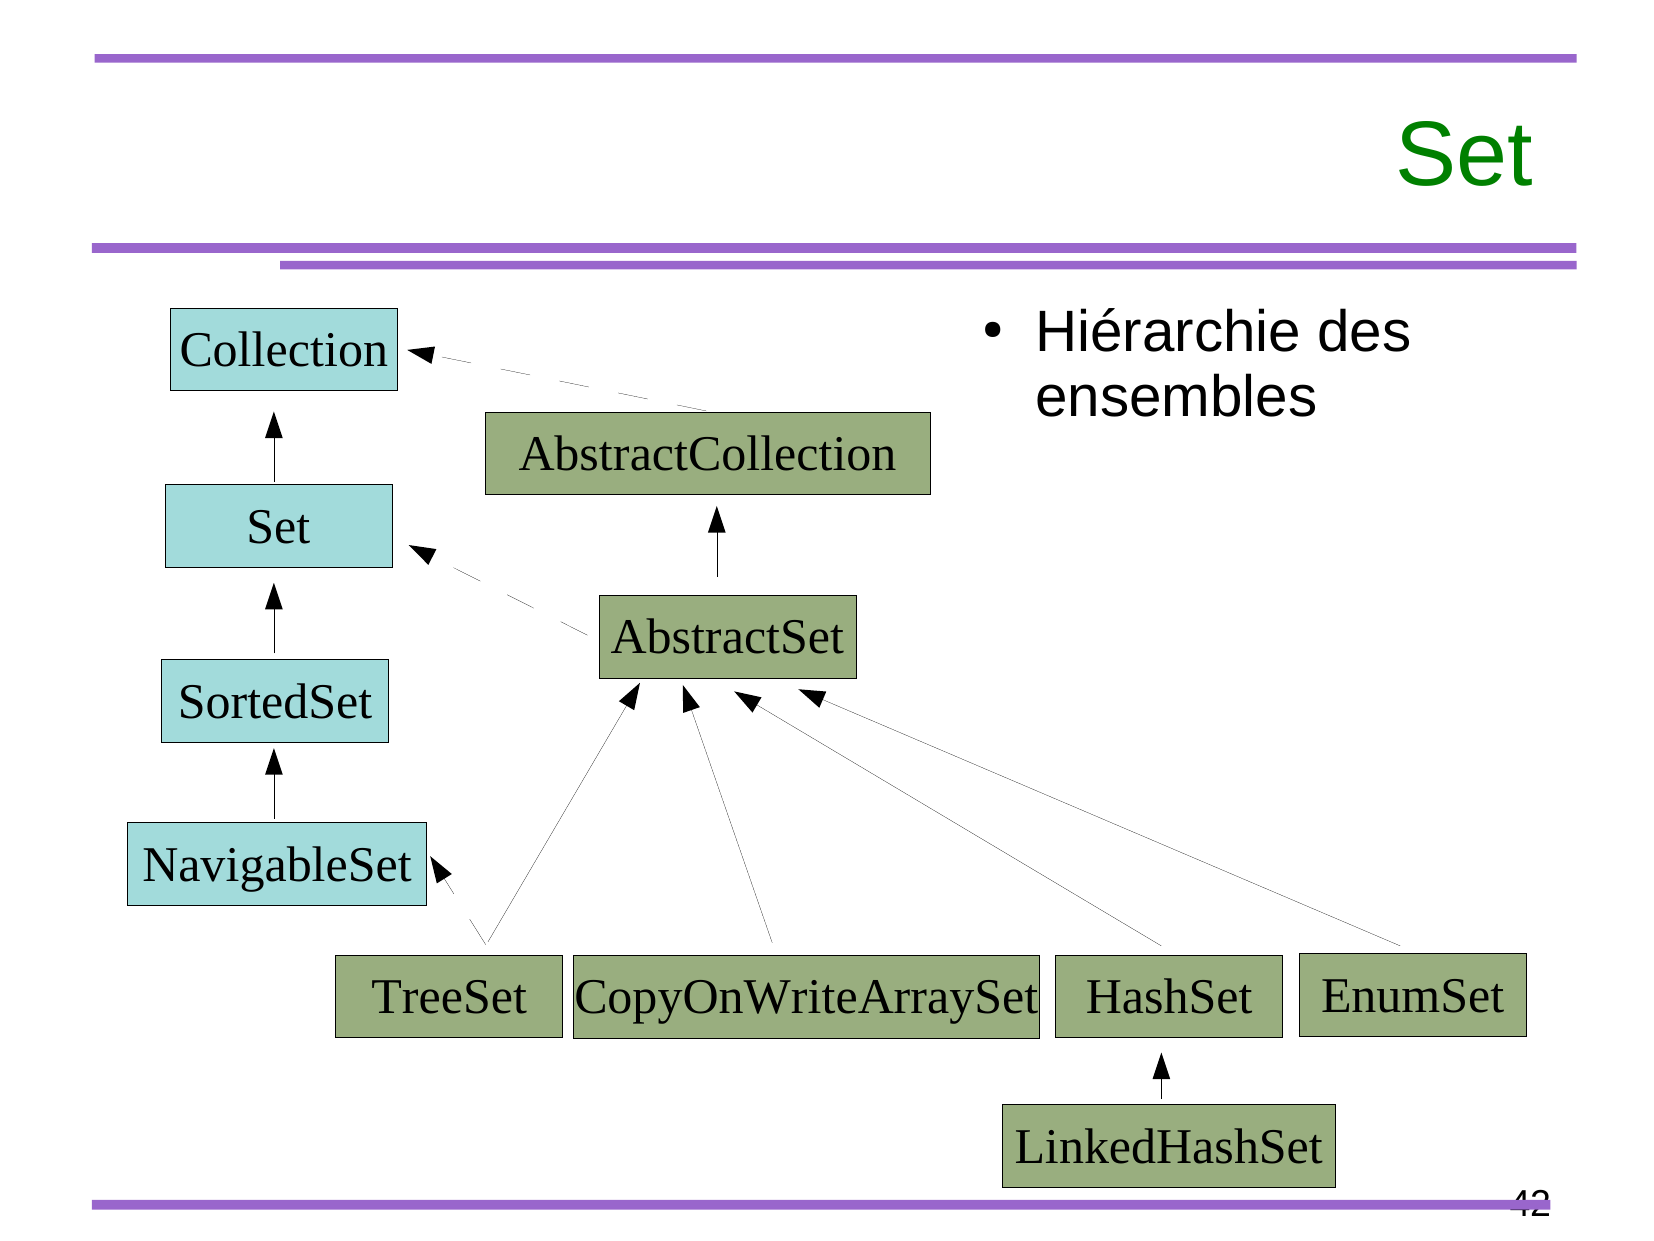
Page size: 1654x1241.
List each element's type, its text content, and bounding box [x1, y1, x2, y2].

text_box Set [165, 484, 393, 568]
text_box TreeSet [335, 955, 563, 1038]
text_box EnumSet [1299, 953, 1527, 1037]
text_box CopyOnWriteArraySet [573, 955, 1040, 1039]
text_box HashSet [1055, 955, 1283, 1038]
text_box AbstractCollection [485, 412, 931, 495]
text_box Collection [170, 308, 398, 391]
text_box AbstractSet [599, 595, 857, 679]
list Hiérarchie des ensembles [964, 298, 1534, 774]
text_box NavigableSet [127, 822, 427, 906]
text_box LinkedHashSet [1002, 1104, 1336, 1188]
text_box SortedSet [161, 659, 389, 743]
title Set [121, 49, 1534, 257]
